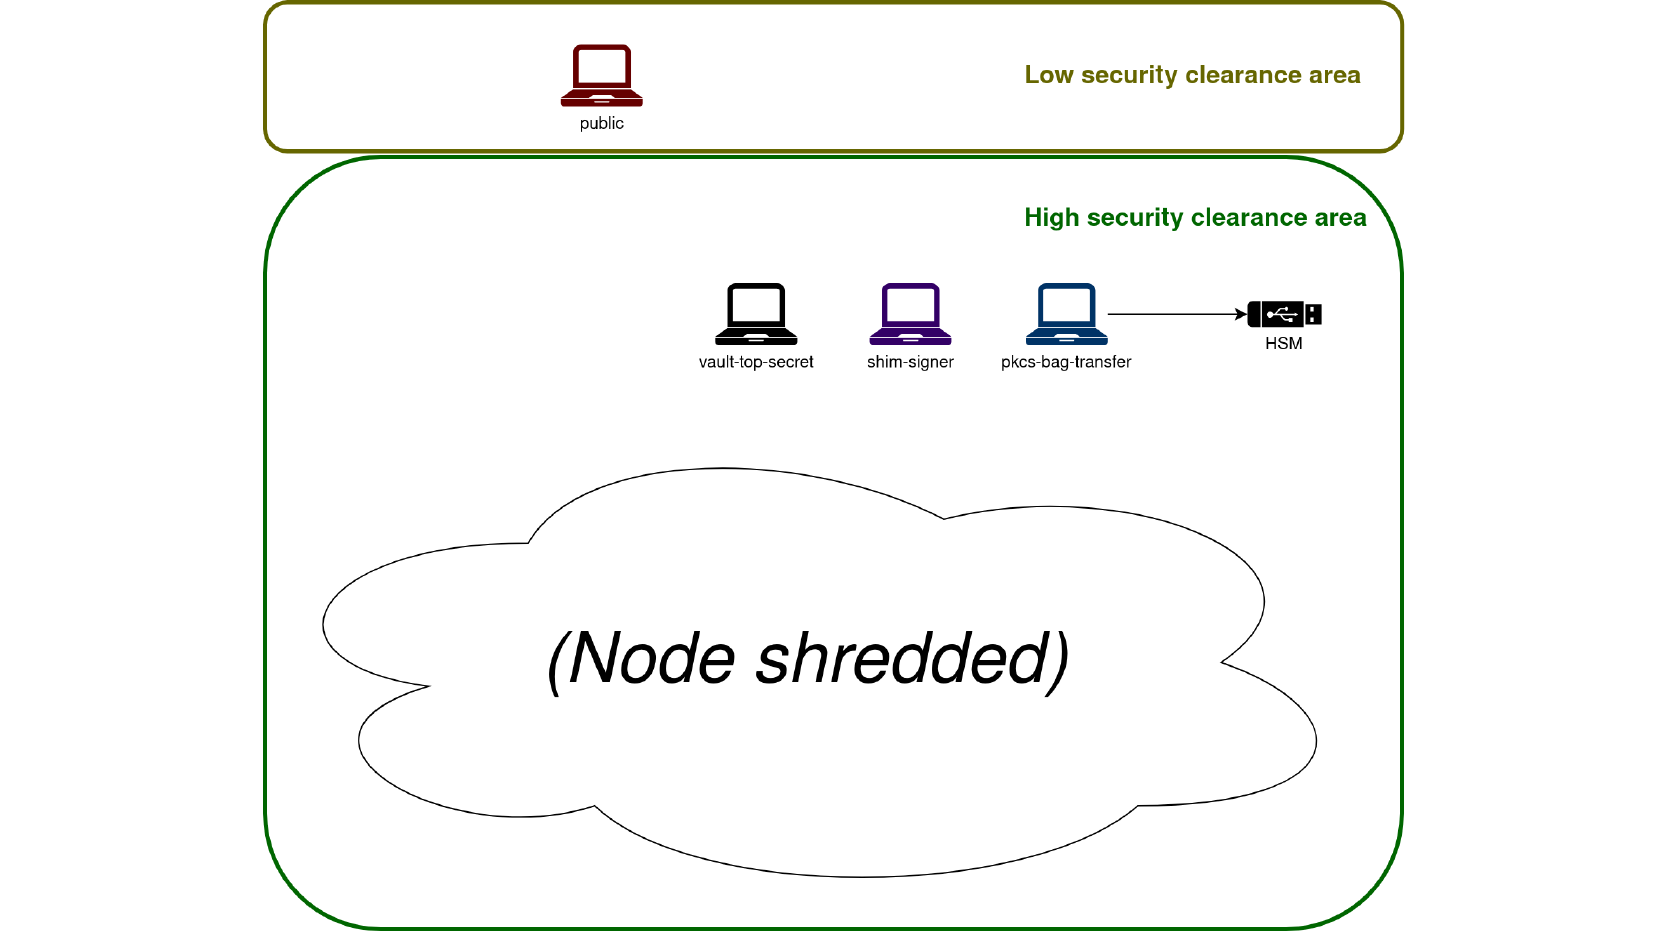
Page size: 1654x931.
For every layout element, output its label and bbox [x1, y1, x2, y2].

picture [250, 0, 1405, 931]
